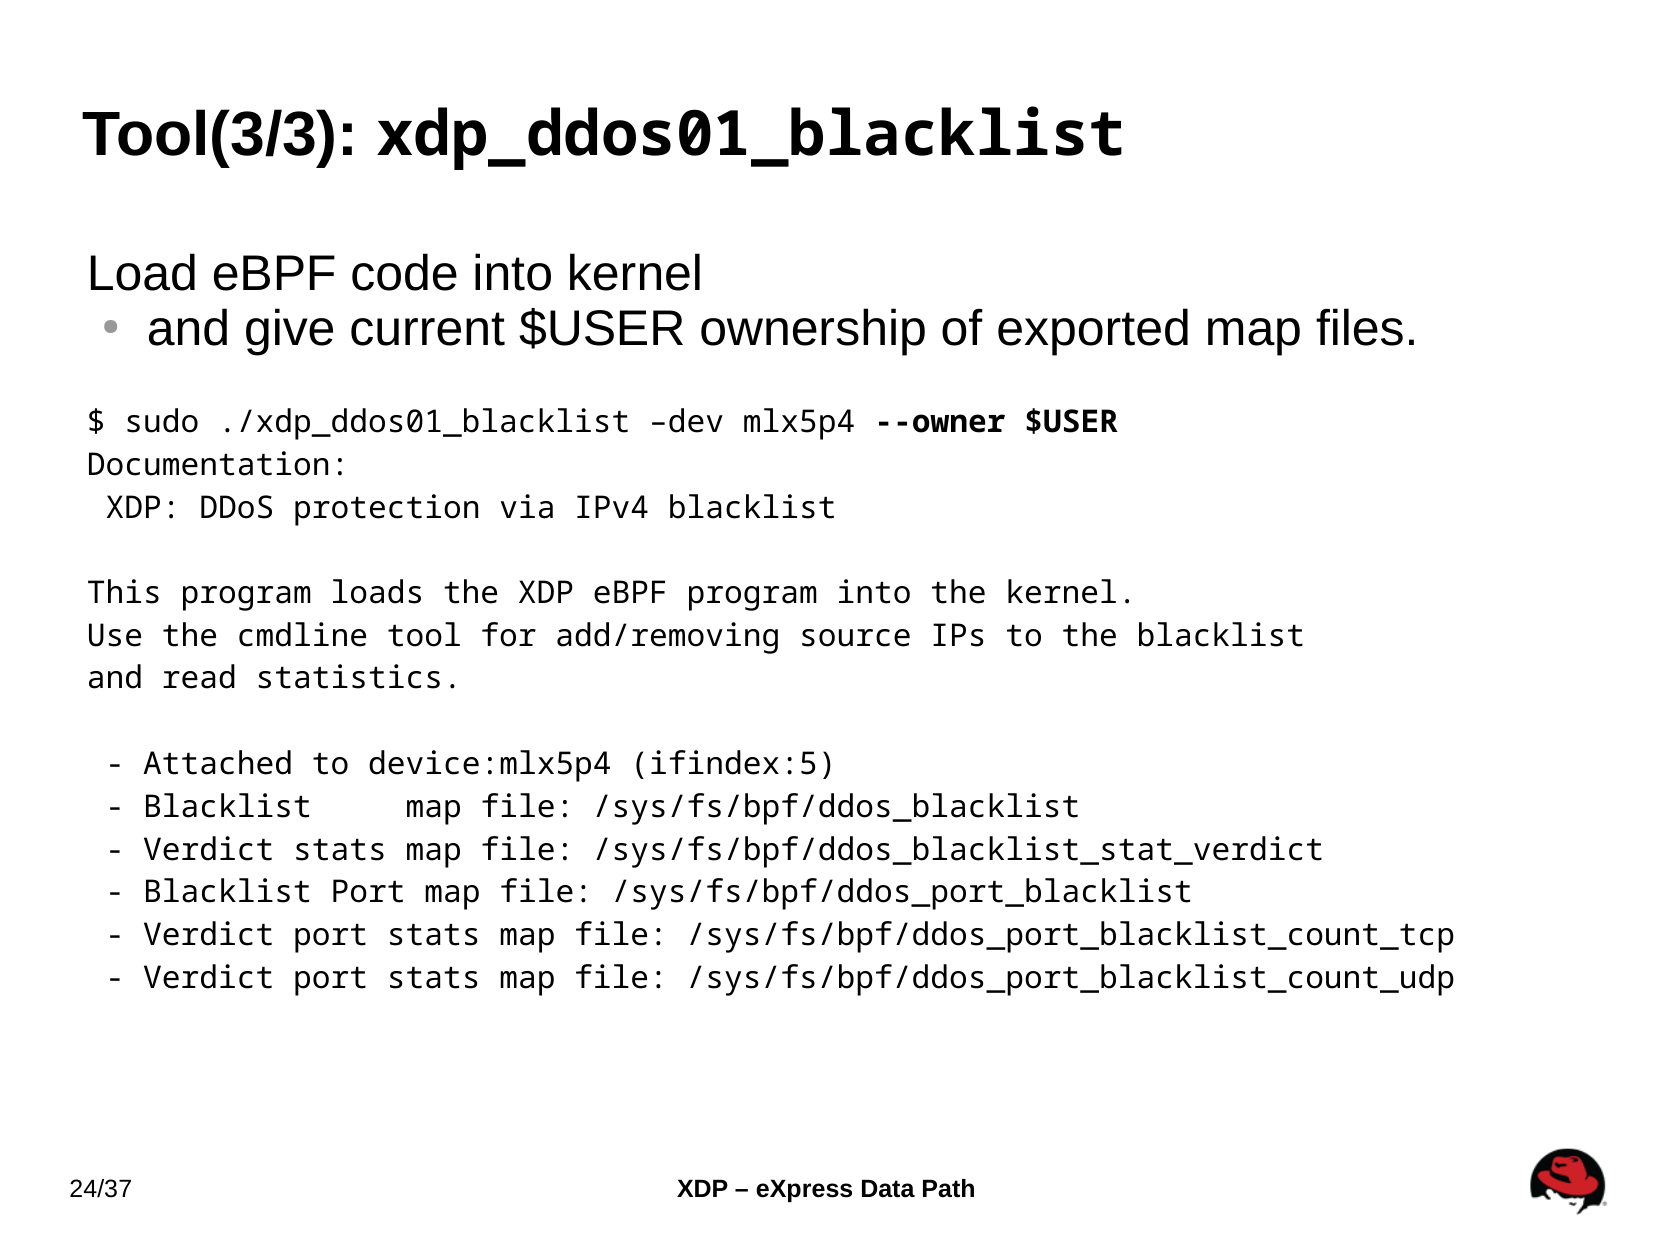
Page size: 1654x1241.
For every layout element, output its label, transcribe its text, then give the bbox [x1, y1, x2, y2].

picture [1529, 1146, 1613, 1224]
title Tool(3/3): xdp_ddos01_blacklist [82, 37, 1571, 226]
list Load eBPF code into kernel and give current $USER ownership of exported map files. $ sudo ./xdp_ddos01_blacklist –dev mlx5p4 --owner $USER Documentation: XDP: DDoS protection via IPv4 blacklist This program loads the XDP eBPF program into the kernel. Use the cmdline tool for add/removing source IPs to the blacklist and read statistics. - Attached to device:mlx5p4 (ifindex:5) - Blacklist map file: /sys/fs/bpf/ddos_blacklist - Verdict stats map file: /sys/fs/bpf/ddos_blacklist_stat_verdict - Blacklist Port map file: /sys/fs/bpf/ddos_port_blacklist - Verdict port stats map file: /sys/fs/bpf/ddos_port_blacklist_count_tcp - Verdict port stats map file: /sys/fs/bpf/ddos_port_blacklist_count_udp [86, 244, 1576, 1039]
